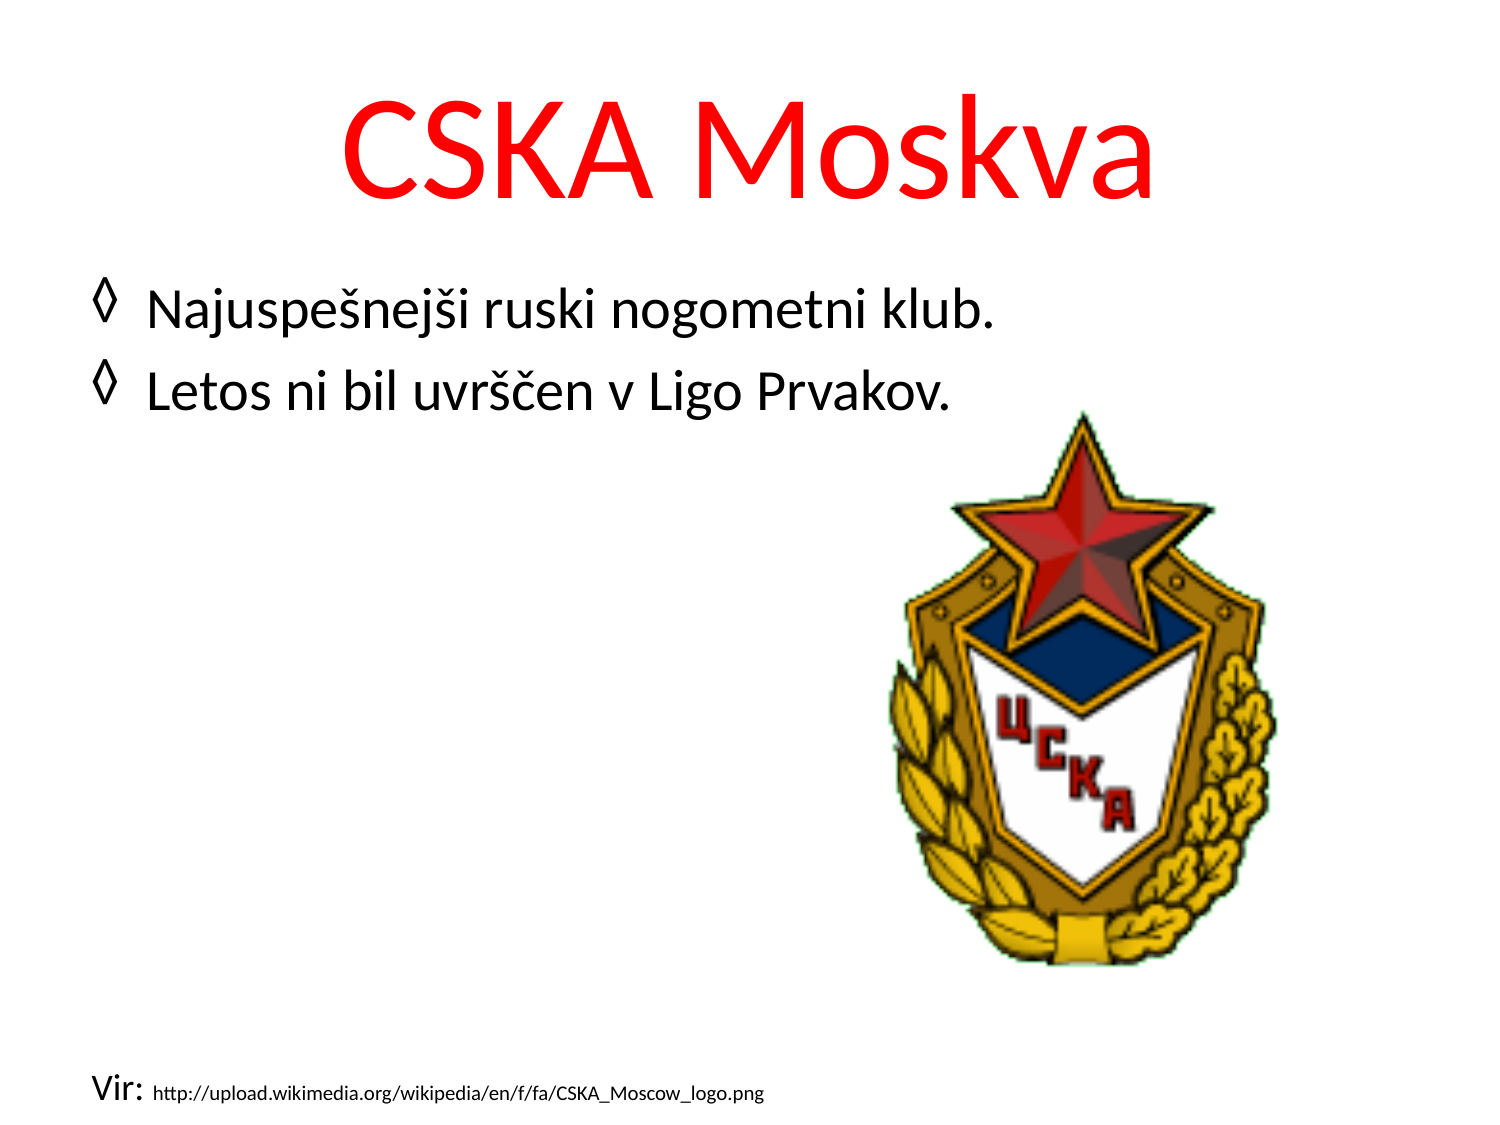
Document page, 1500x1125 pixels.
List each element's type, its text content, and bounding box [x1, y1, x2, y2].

text_box Vir: http://upload.wikimedia.org/wikipedia/en/f/fa/CSKA_Moscow_logo.png [76, 1055, 1436, 1115]
picture [879, 397, 1282, 975]
list Najuspešnejši ruski nogometni klub. Letos ni bil uvrščen v Ligo Prvakov. [75, 262, 1425, 1005]
title CSKA Moskva [75, 45, 1425, 233]
